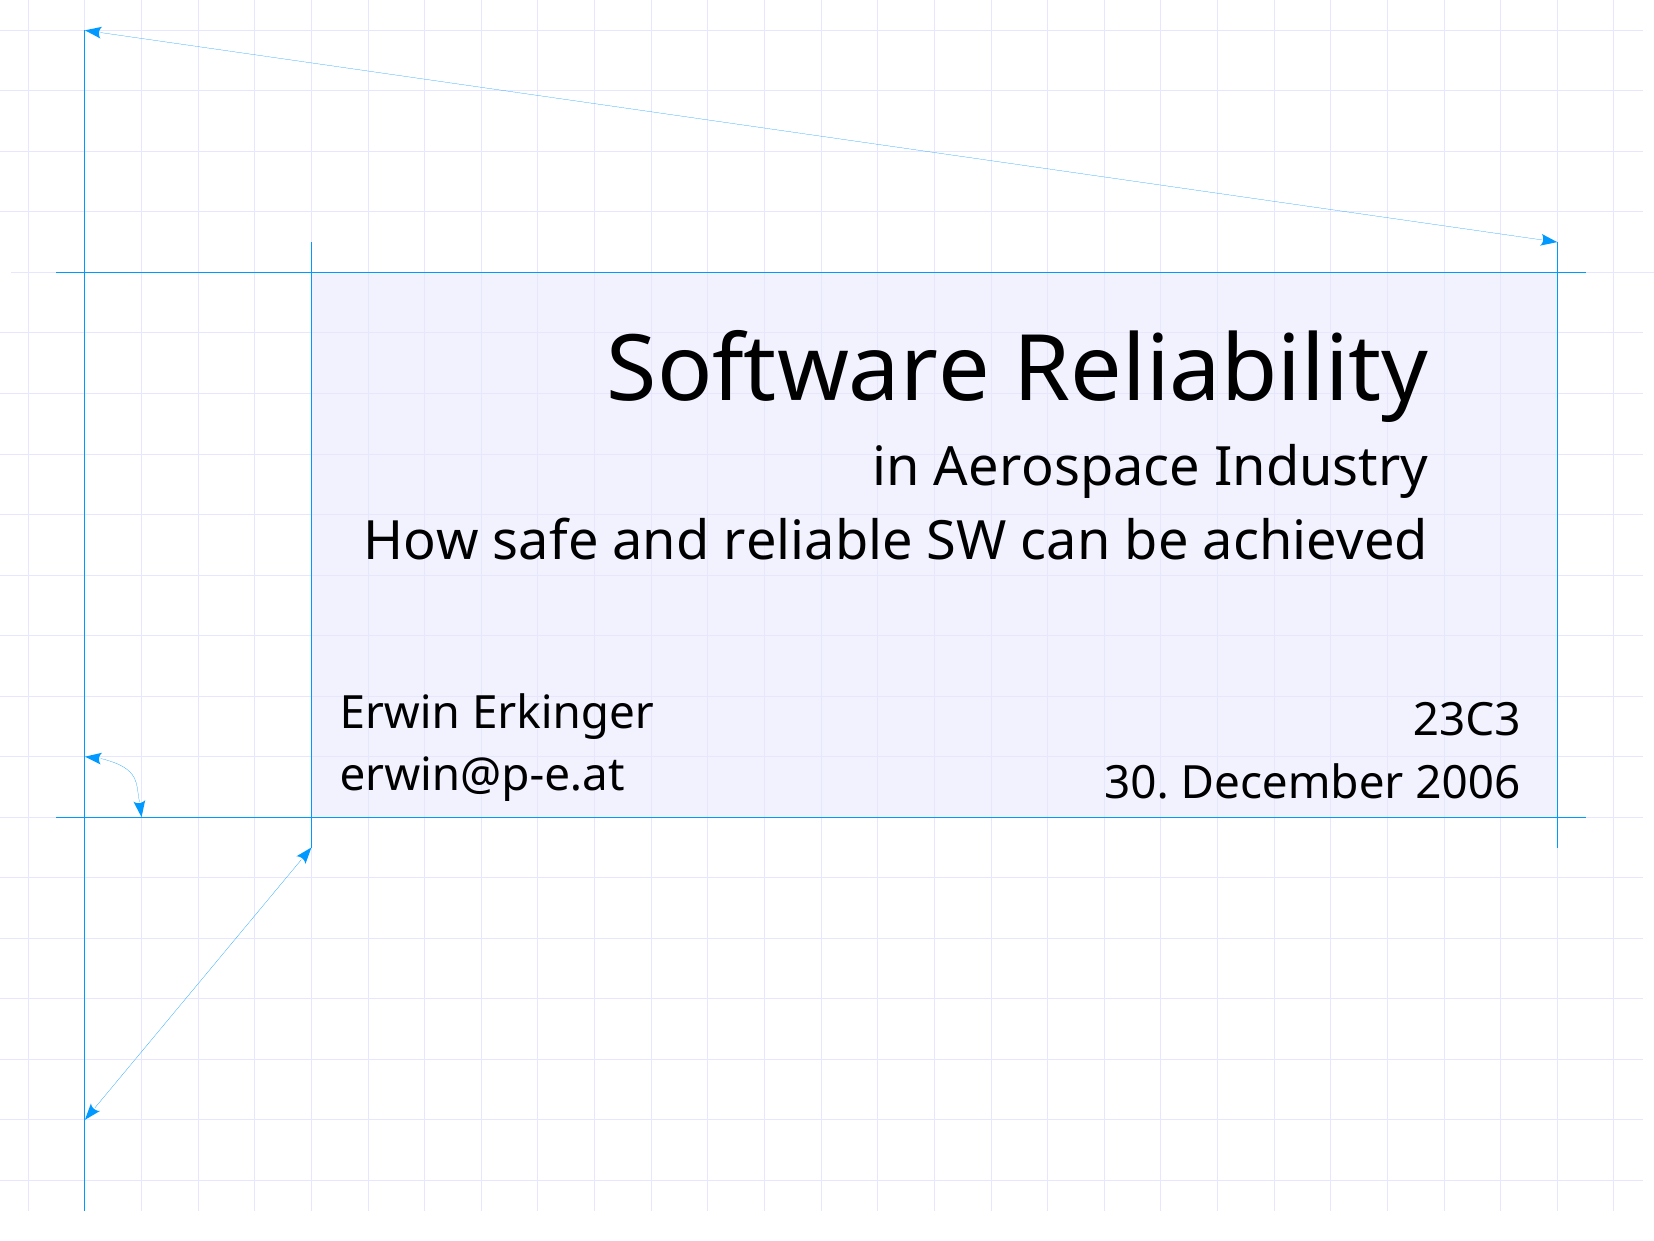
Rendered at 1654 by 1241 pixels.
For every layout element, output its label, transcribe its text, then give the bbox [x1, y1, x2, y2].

text_box Software Reliability in Aerospace Industry How safe and reliable SW can be achieved [348, 295, 1536, 544]
text_box Erwin Erkinger erwin@p-e.at [324, 671, 839, 794]
text_box 23C3 30. December 2006 [903, 679, 1536, 801]
